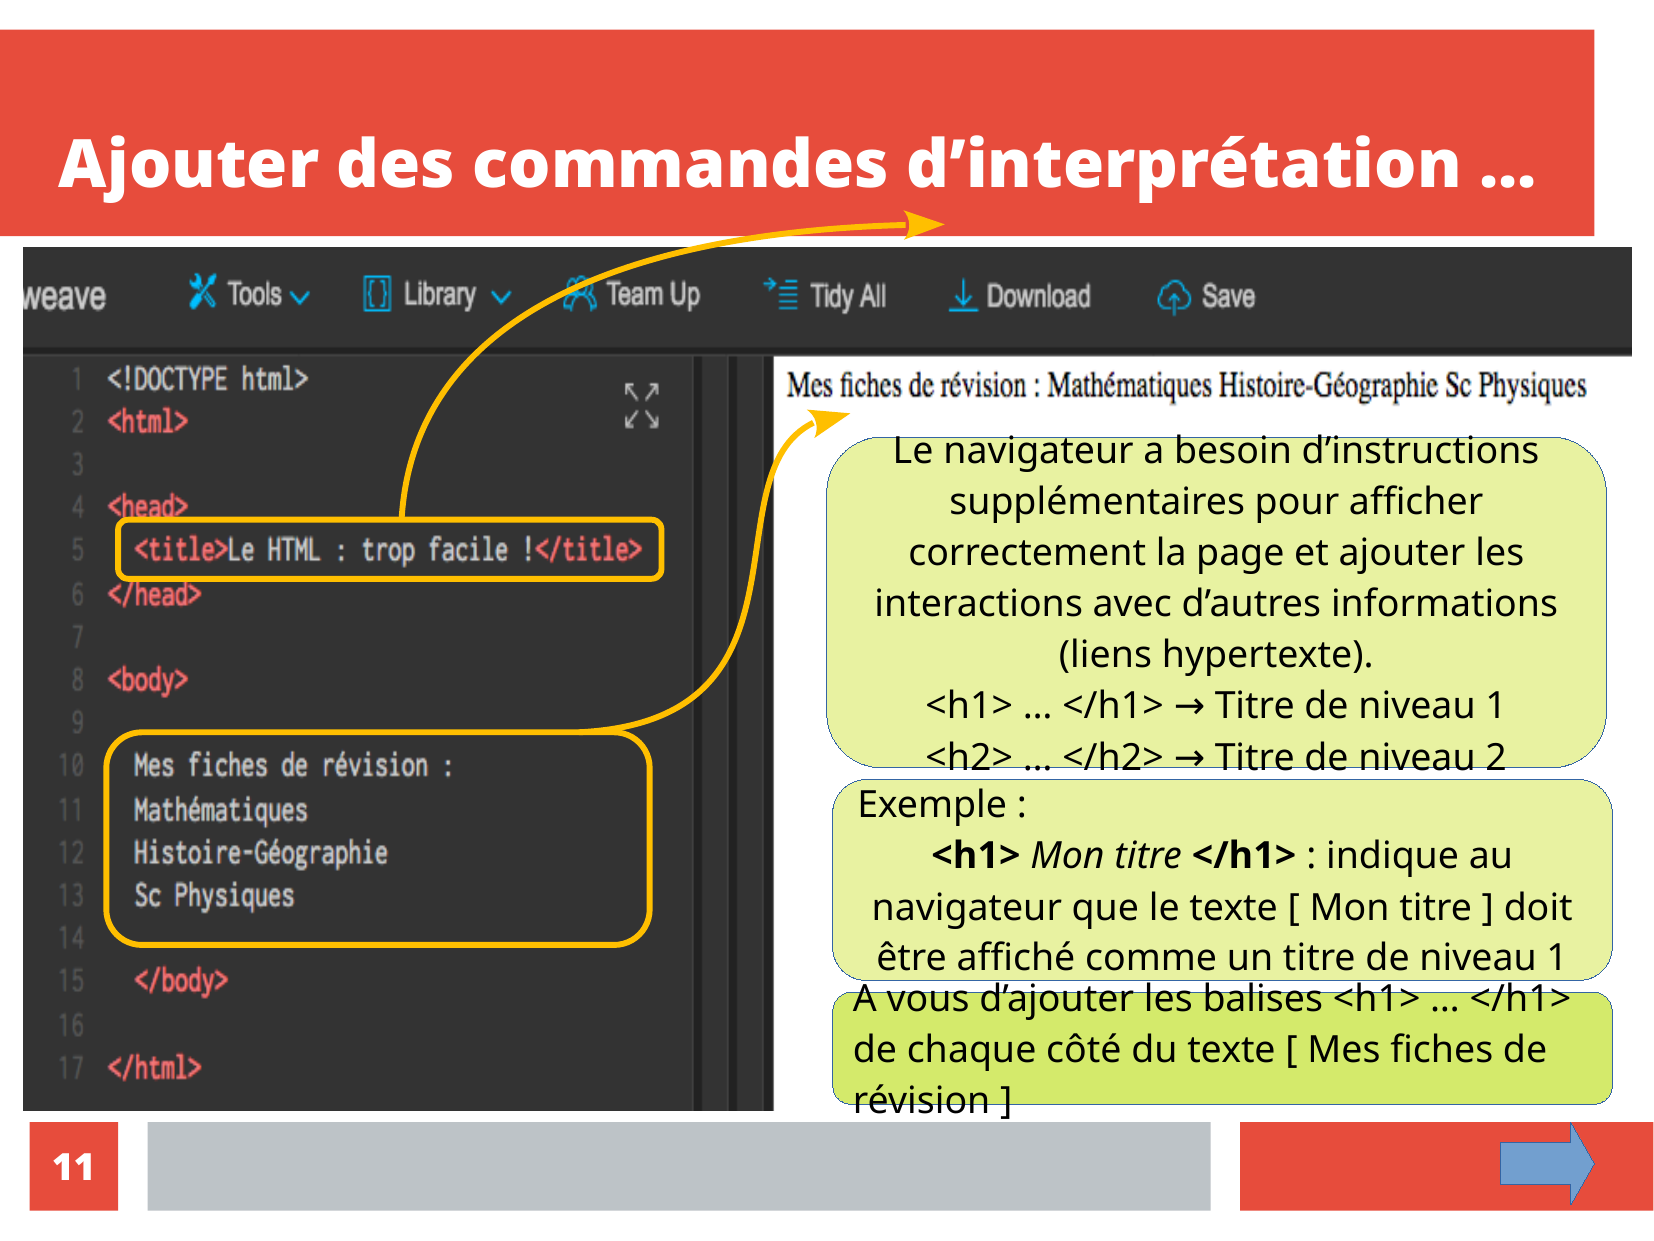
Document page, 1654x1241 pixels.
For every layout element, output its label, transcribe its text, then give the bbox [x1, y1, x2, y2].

picture [940, 1105, 949, 1111]
picture [973, 1105, 984, 1111]
picture [122, 523, 658, 575]
text_box Le navigateur a besoin d’instructions supplémentaires pour afficher correctement la page et ajouter les interactions avec d’autres informations (liens hypertexte). <h1> … </h1> → Titre de niveau 1 <h2> … </h2> → Titre de niveau 2 [826, 437, 1607, 768]
text_box A vous d’ajouter les balises <h1> … </h1> de chaque côté du texte [ Mes fiches de révision ] [832, 992, 1613, 1105]
picture [962, 1105, 970, 1111]
title Ajouter des commandes d’interprétation ... [59, 59, 1595, 207]
text_box [1500, 1122, 1595, 1205]
picture [950, 1105, 961, 1111]
picture [23, 247, 1632, 1111]
picture [858, 1105, 871, 1111]
picture [913, 1105, 929, 1111]
picture [900, 1105, 910, 1111]
picture [873, 1105, 895, 1111]
picture [987, 1105, 1006, 1111]
text_box Exemple : <h1> Mon titre </h1> : indique au navigateur que le texte [ Mon titre ] doit être affiché comme un titre de niveau 1 [832, 779, 1613, 981]
